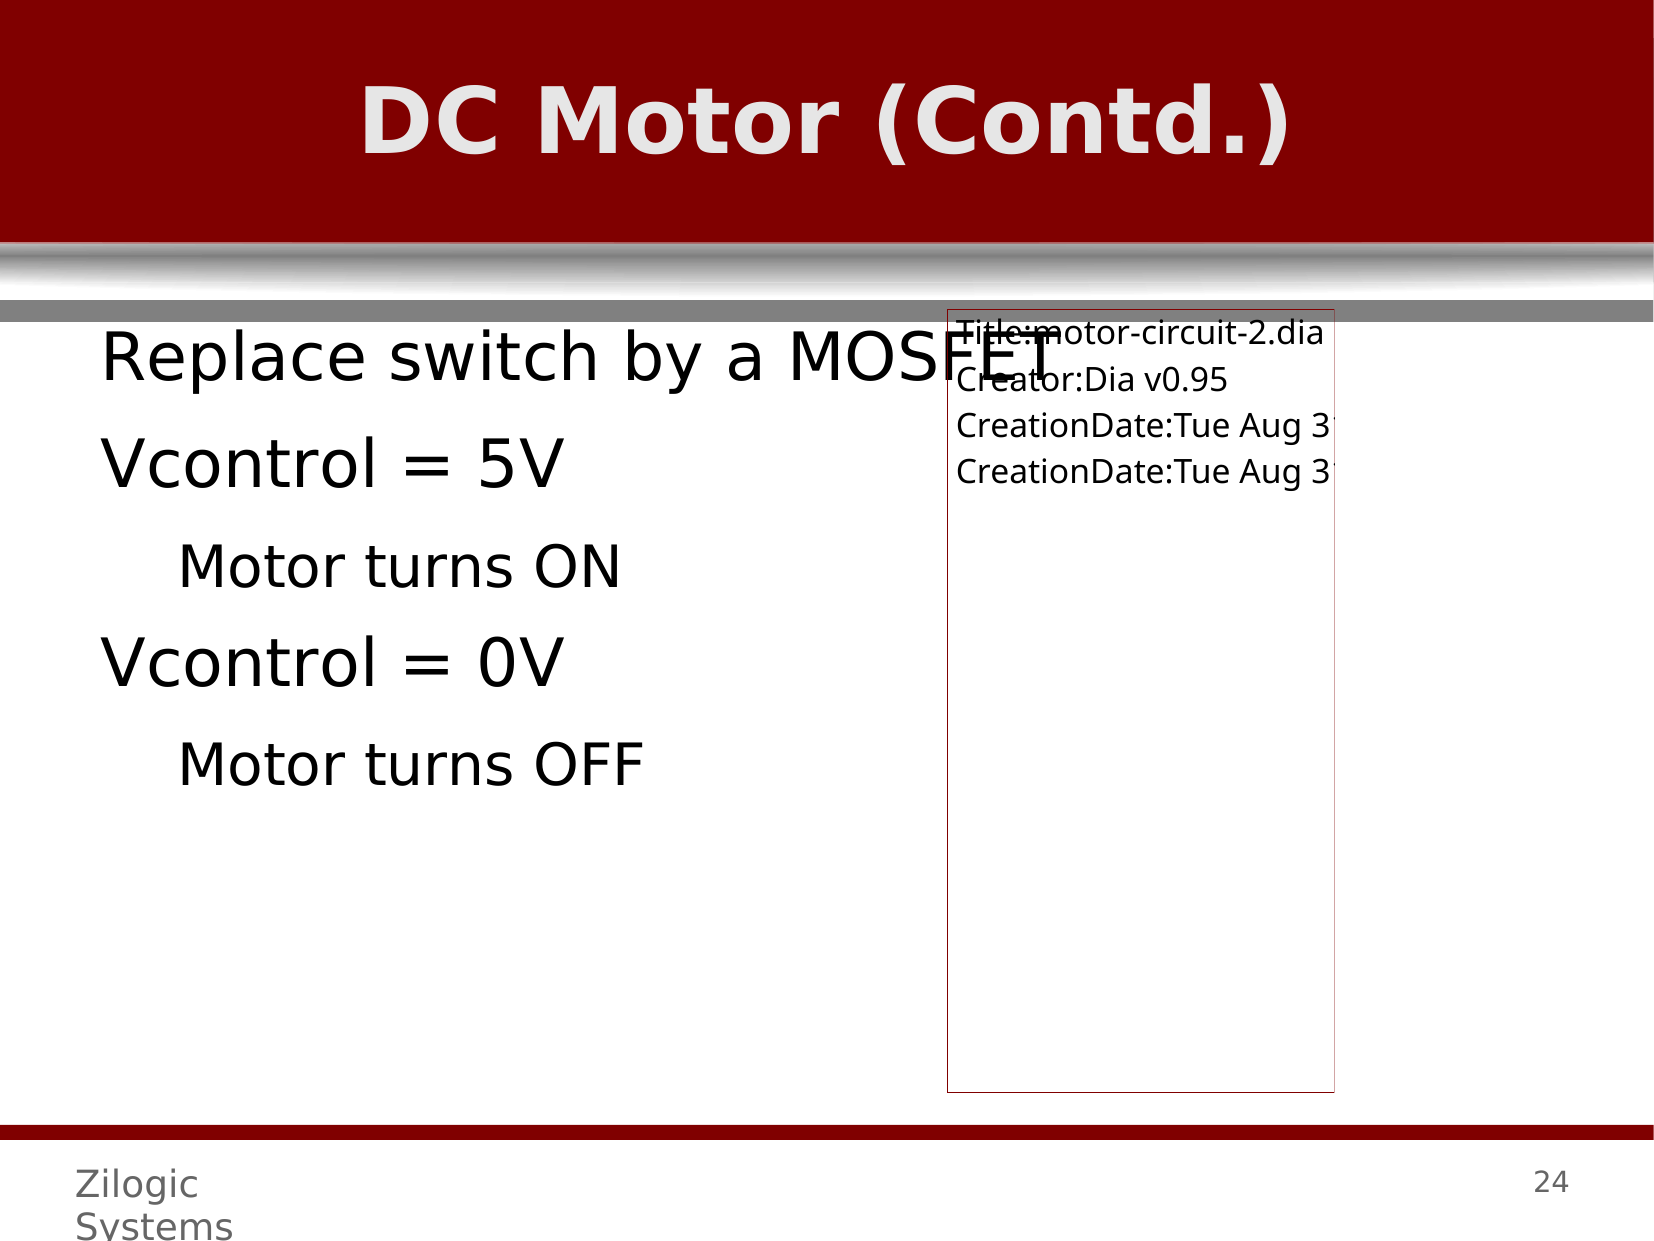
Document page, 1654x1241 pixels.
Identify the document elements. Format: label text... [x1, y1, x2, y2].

title DC Motor (Contd.) [82, 26, 1571, 218]
picture [944, 307, 1335, 1093]
list Replace switch by a MOSFET Vcontrol = 5V Motor turns ON Vcontrol = 0V Motor turns OFF [82, 318, 809, 1094]
